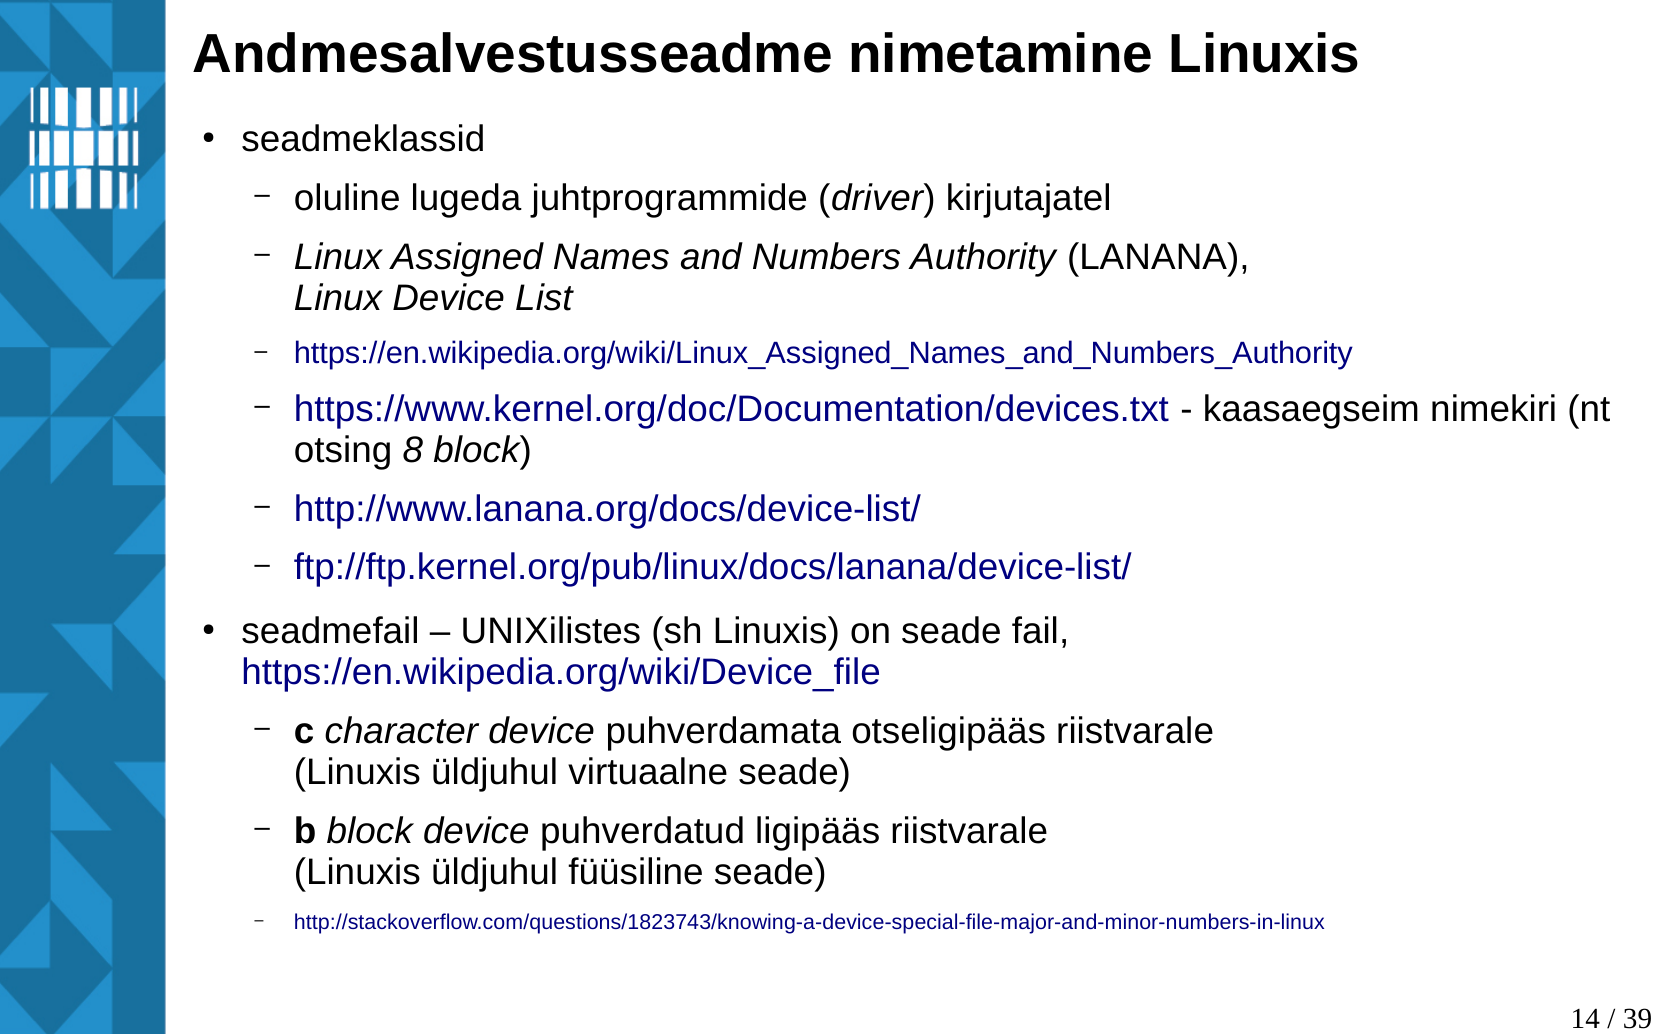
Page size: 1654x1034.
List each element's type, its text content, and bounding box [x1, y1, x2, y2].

title Andmesalvestusseadme nimetamine Linuxis [192, 1, 1512, 105]
list seadmeklassid oluline lugeda juhtprogrammide (driver) kirjutajatel Linux Assigned Names and Numbers Authority (LANANA), Linux Device List https://en.wikipedia.org/wiki/Linux_Assigned_Names_and_Numbers_Authority https://www.kernel.org/doc/Documentation/devices.txt - kaasaegseim nimekiri (nt otsing 8 block) http://www.lanana.org/docs/device-list/ ftp://ftp.kernel.org/pub/linux/docs/lanana/device-list/ seadmefail – UNIXilistes (sh Linuxis) on seade fail, https://en.wikipedia.org/wiki/Device_file c character device puhverdamata otseligipääs riistvarale (Linuxis üldjuhul virtuaalne seade) b block device puhverdatud ligipääs riistvarale (Linuxis üldjuhul füüsiline seade) http://stackoverflow.com/questions/1823743/knowing-a-device-special-file-major-and-minor-numbers-in-linux [188, 118, 1625, 946]
